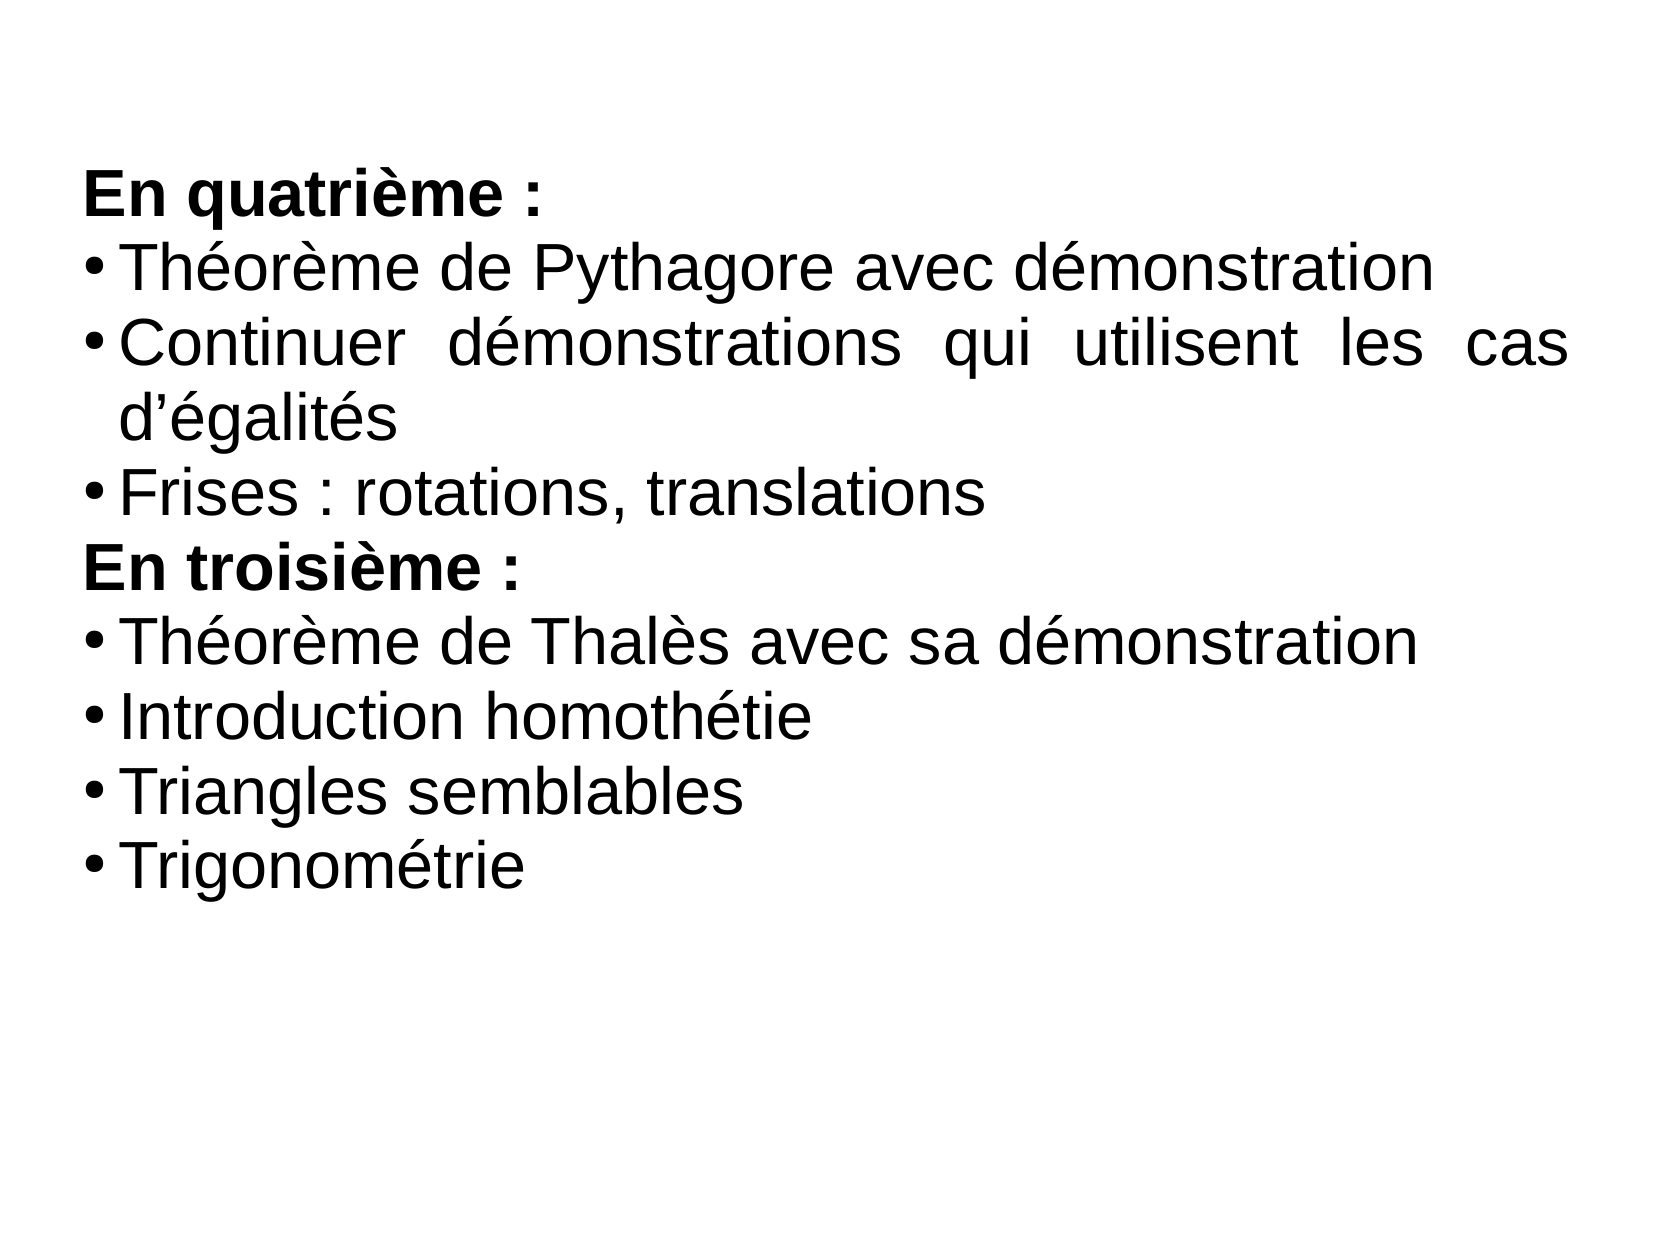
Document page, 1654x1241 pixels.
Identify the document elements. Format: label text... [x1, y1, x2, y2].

subtitle En quatrième : Théorème de Pythagore avec démonstration Continuer démonstrations qui utilisent les cas d’égalités Frises : rotations, translations En troisième : Théorème de Thalès avec sa démonstration Introduction homothétie Triangles semblables Trigonométrie [82, 49, 1571, 1010]
